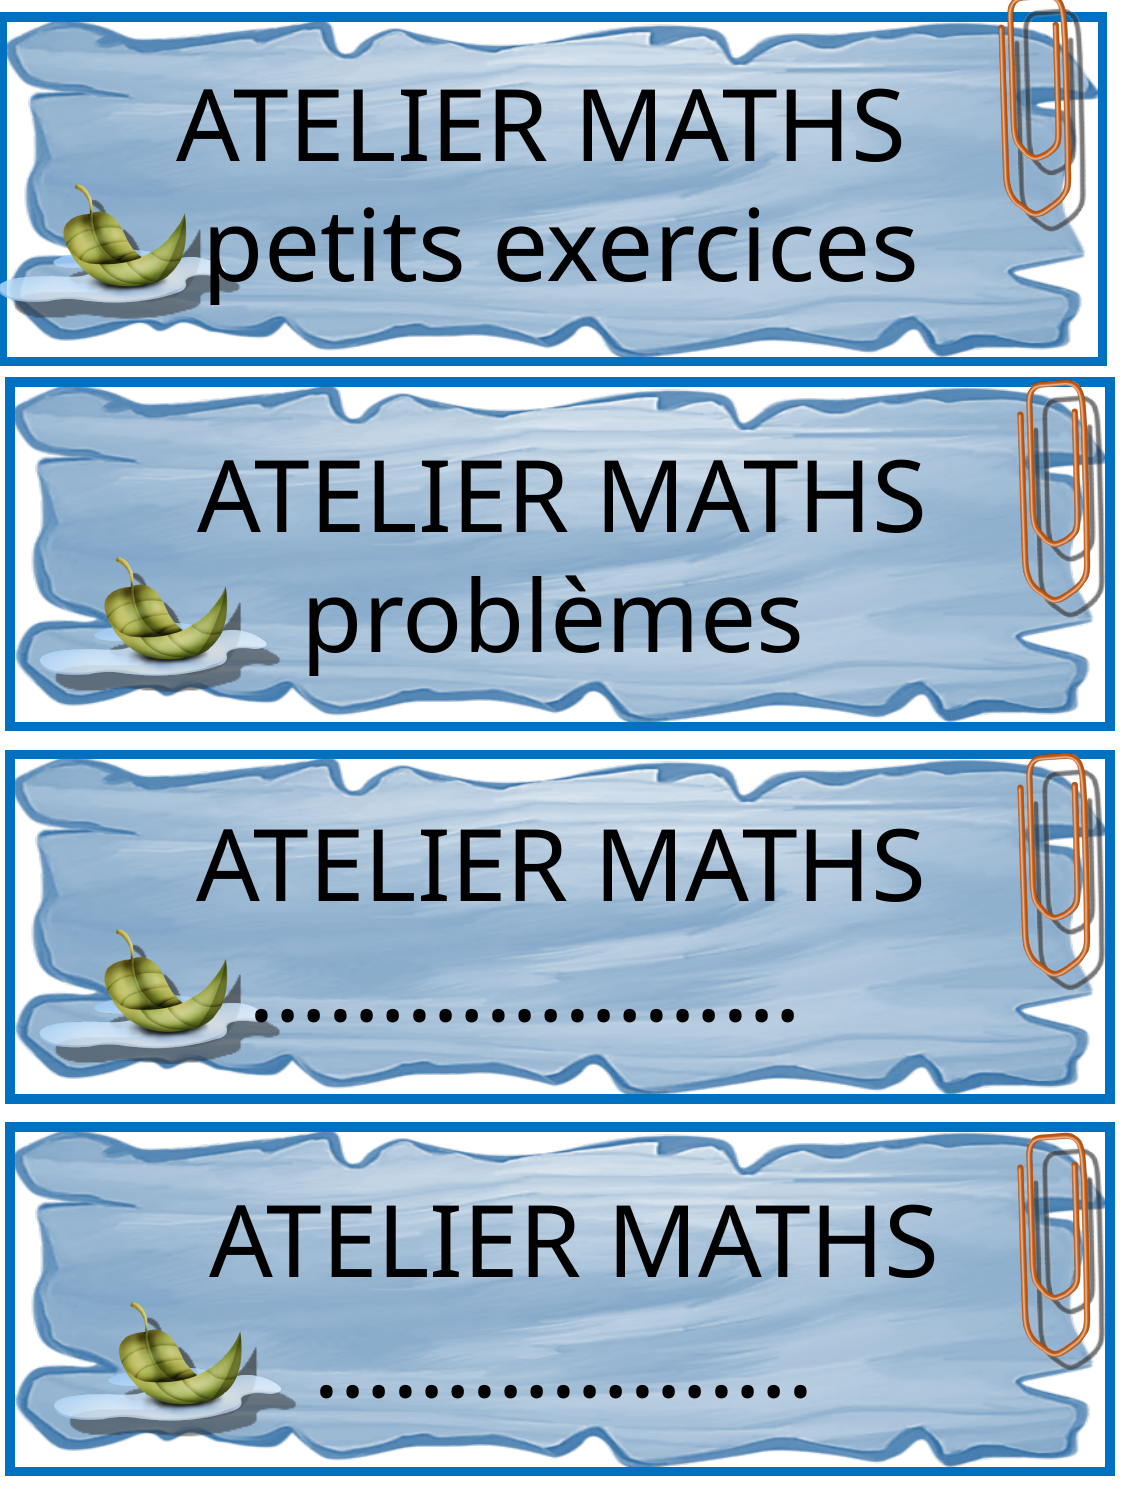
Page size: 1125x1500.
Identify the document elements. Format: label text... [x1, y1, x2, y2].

picture [0, 737, 1125, 1095]
picture [14, 1116, 1125, 1467]
text_box ATELIER MATHS petits exercices [162, 54, 1056, 309]
text_box ATELIER MATHS ………………… [182, 794, 1076, 1049]
text_box ATELIER MATHS problèmes [183, 425, 1077, 680]
picture [0, 0, 1125, 357]
picture [0, 363, 1125, 722]
text_box ATELIER MATHS ………………. [195, 1170, 1088, 1425]
